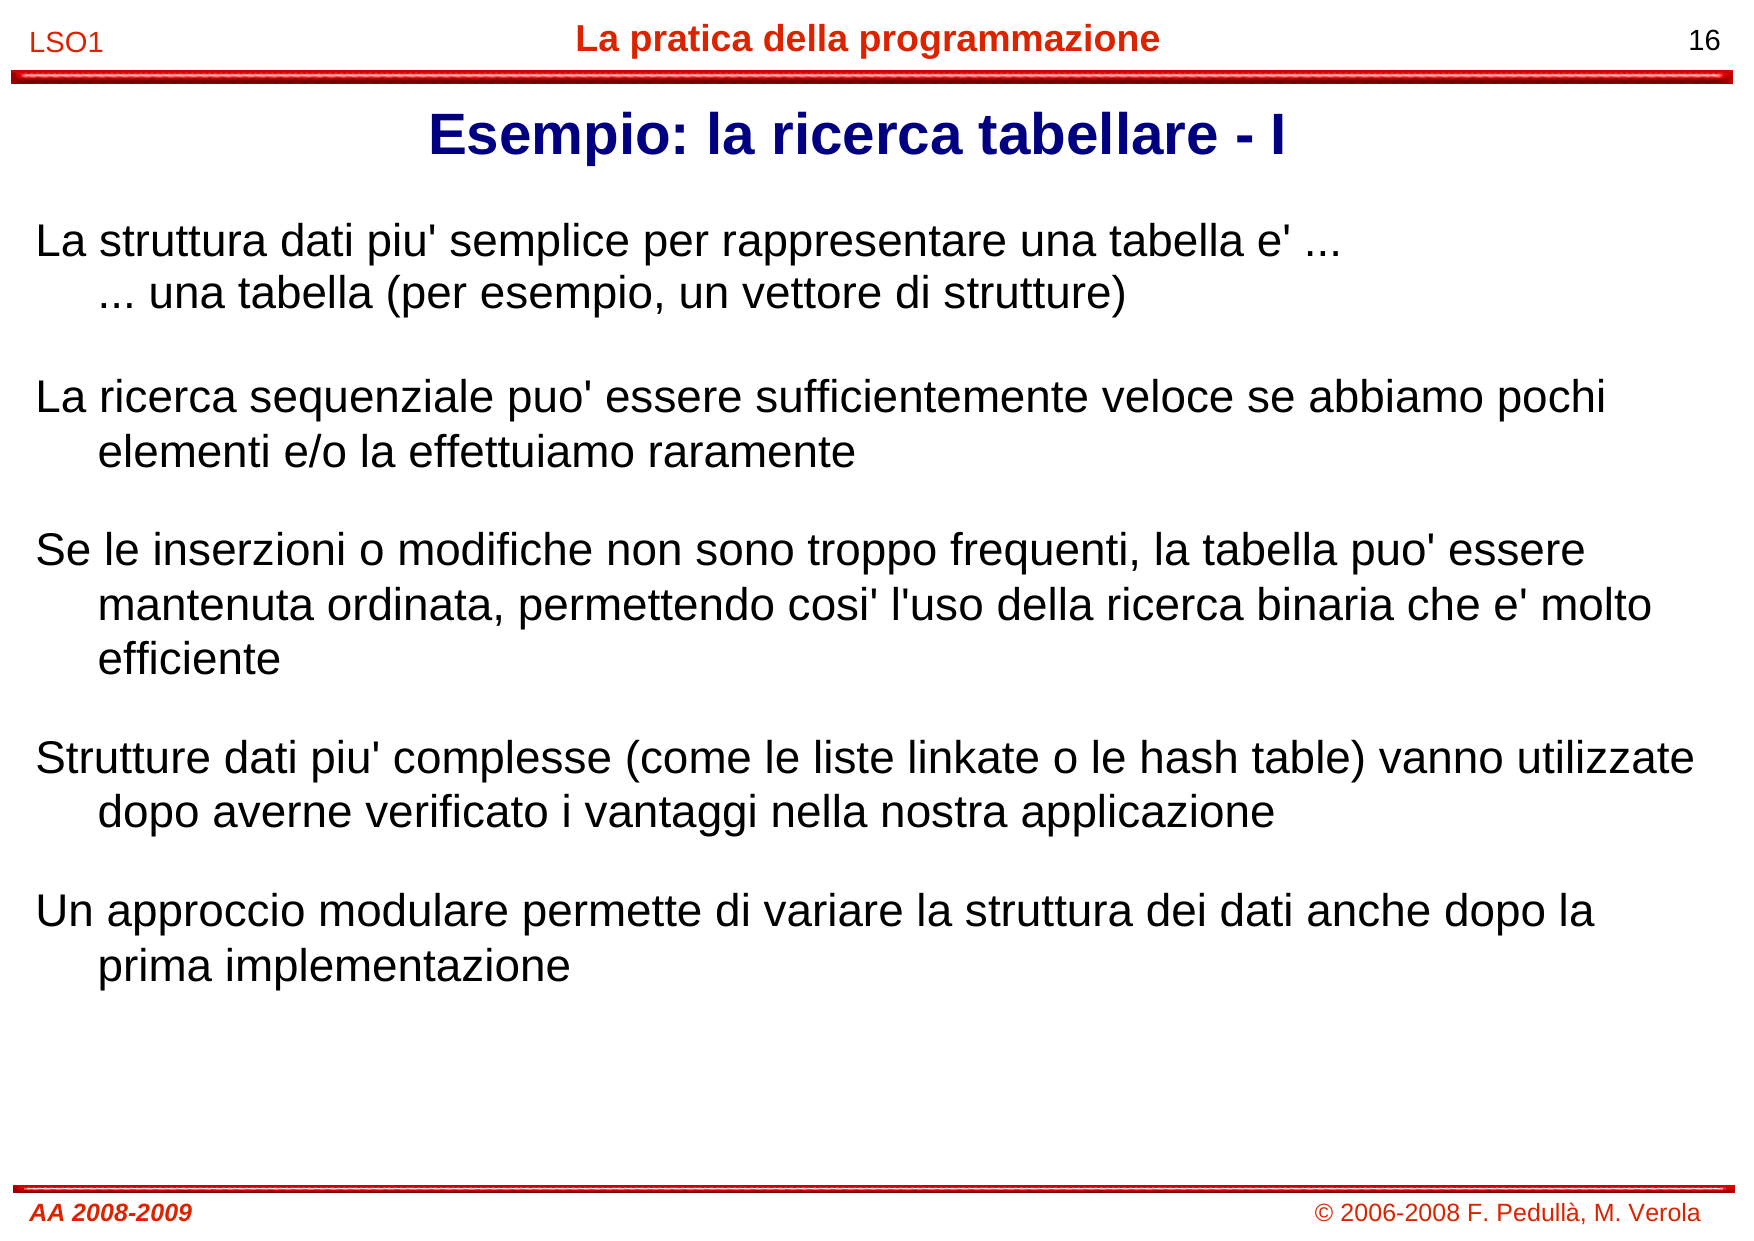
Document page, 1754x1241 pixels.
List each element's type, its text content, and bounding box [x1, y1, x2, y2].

picture [13, 1185, 1735, 1193]
text_box Esempio: la ricerca tabellare - I [386, 98, 1330, 187]
list La struttura dati piu' semplice per rappresentare una tabella e' ... ... una tabella (per esempio, un vettore di strutture) La ricerca sequenziale puo' essere sufficientemente veloce se abbiamo pochi elementi e/o la effettuiamo raramente Se le inserzioni o modifiche non sono troppo frequenti, la tabella puo' essere mantenuta ordinata, permettendo cosi' l'uso della ricerca binaria che e' molto efficiente Strutture dati piu' complesse (come le liste linkate o le hash table) vanno utilizzate dopo averne verificato i vantaggi nella nostra applicazione Un approccio modulare permette di variare la struttura dei dati anche dopo la prima implementazione [35, 215, 1717, 1070]
picture [11, 70, 1733, 84]
